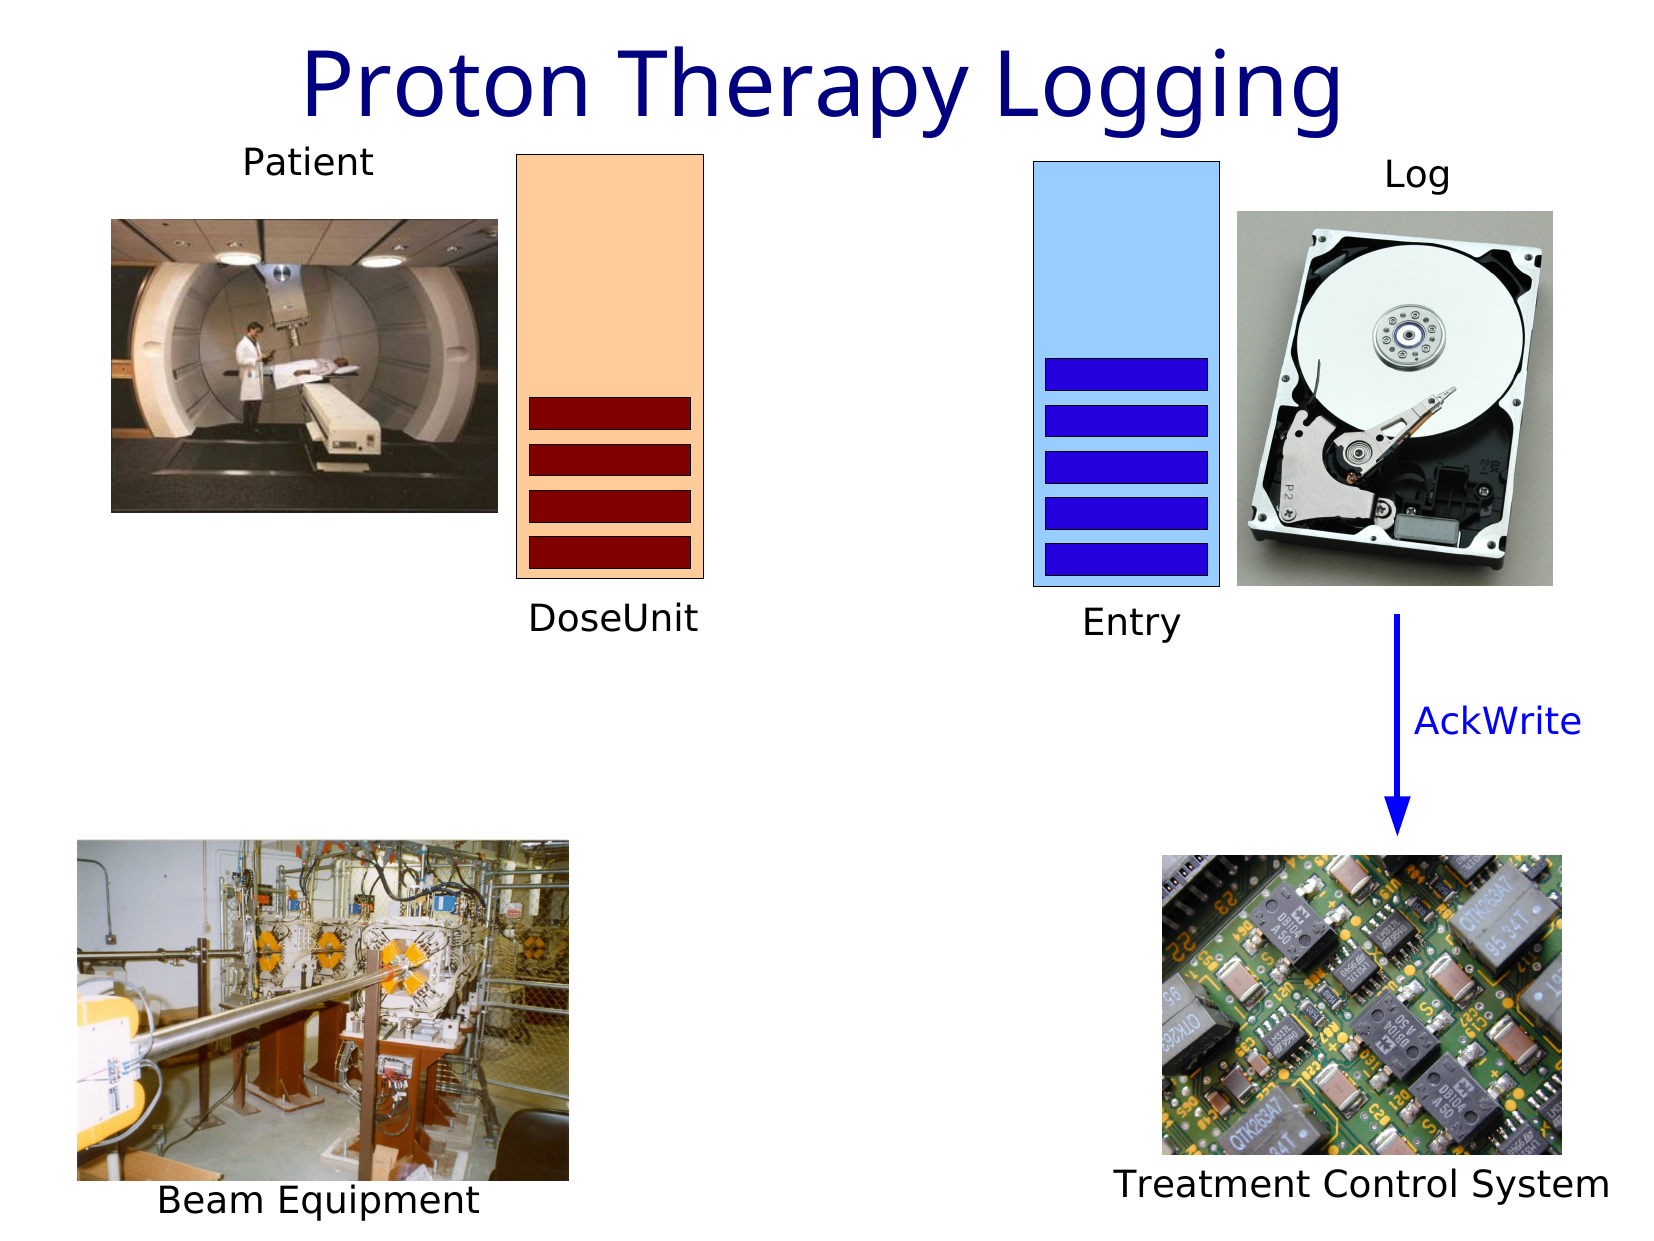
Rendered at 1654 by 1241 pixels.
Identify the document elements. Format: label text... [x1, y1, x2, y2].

picture [111, 219, 498, 513]
picture [1162, 855, 1562, 1155]
title Proton Therapy Logging [79, 14, 1568, 148]
picture [77, 839, 569, 1181]
text_box Entry [1067, 593, 1195, 652]
text_box Log [1369, 145, 1465, 204]
text_box [516, 154, 704, 579]
picture [1237, 211, 1553, 586]
text_box [1033, 161, 1220, 587]
text_box Beam Equipment [141, 1171, 489, 1231]
text_box DoseUnit [513, 589, 710, 648]
text_box Treatment Control System [1098, 1155, 1616, 1215]
text_box AckWrite [1400, 692, 1595, 751]
text_box Patient [227, 133, 387, 192]
